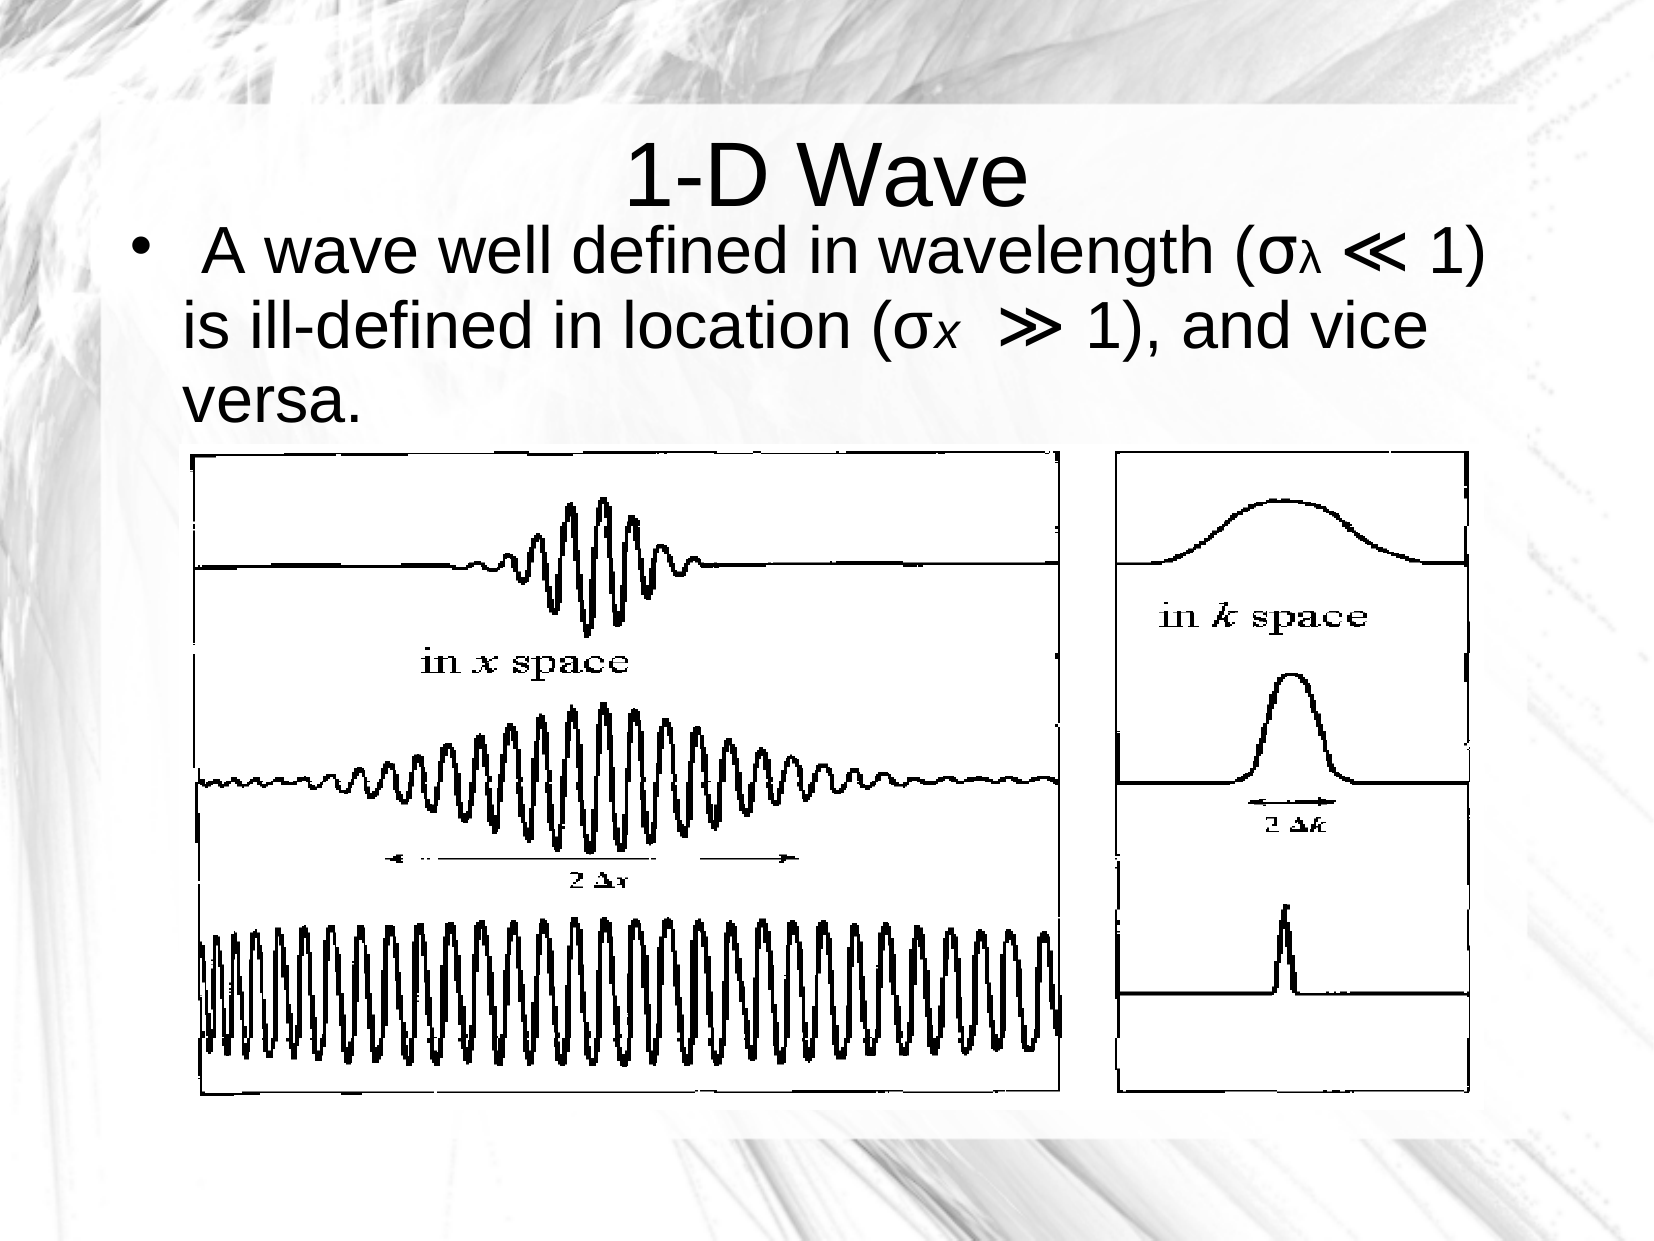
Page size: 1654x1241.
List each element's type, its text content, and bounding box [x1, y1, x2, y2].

title 1-D Wave [118, 88, 1536, 257]
picture [0, 0, 1654, 1241]
list A wave well defined in wavelength (σλ ≪ 1) is ill-defined in location (σx ≫ 1), and vice versa. [112, 209, 1500, 438]
